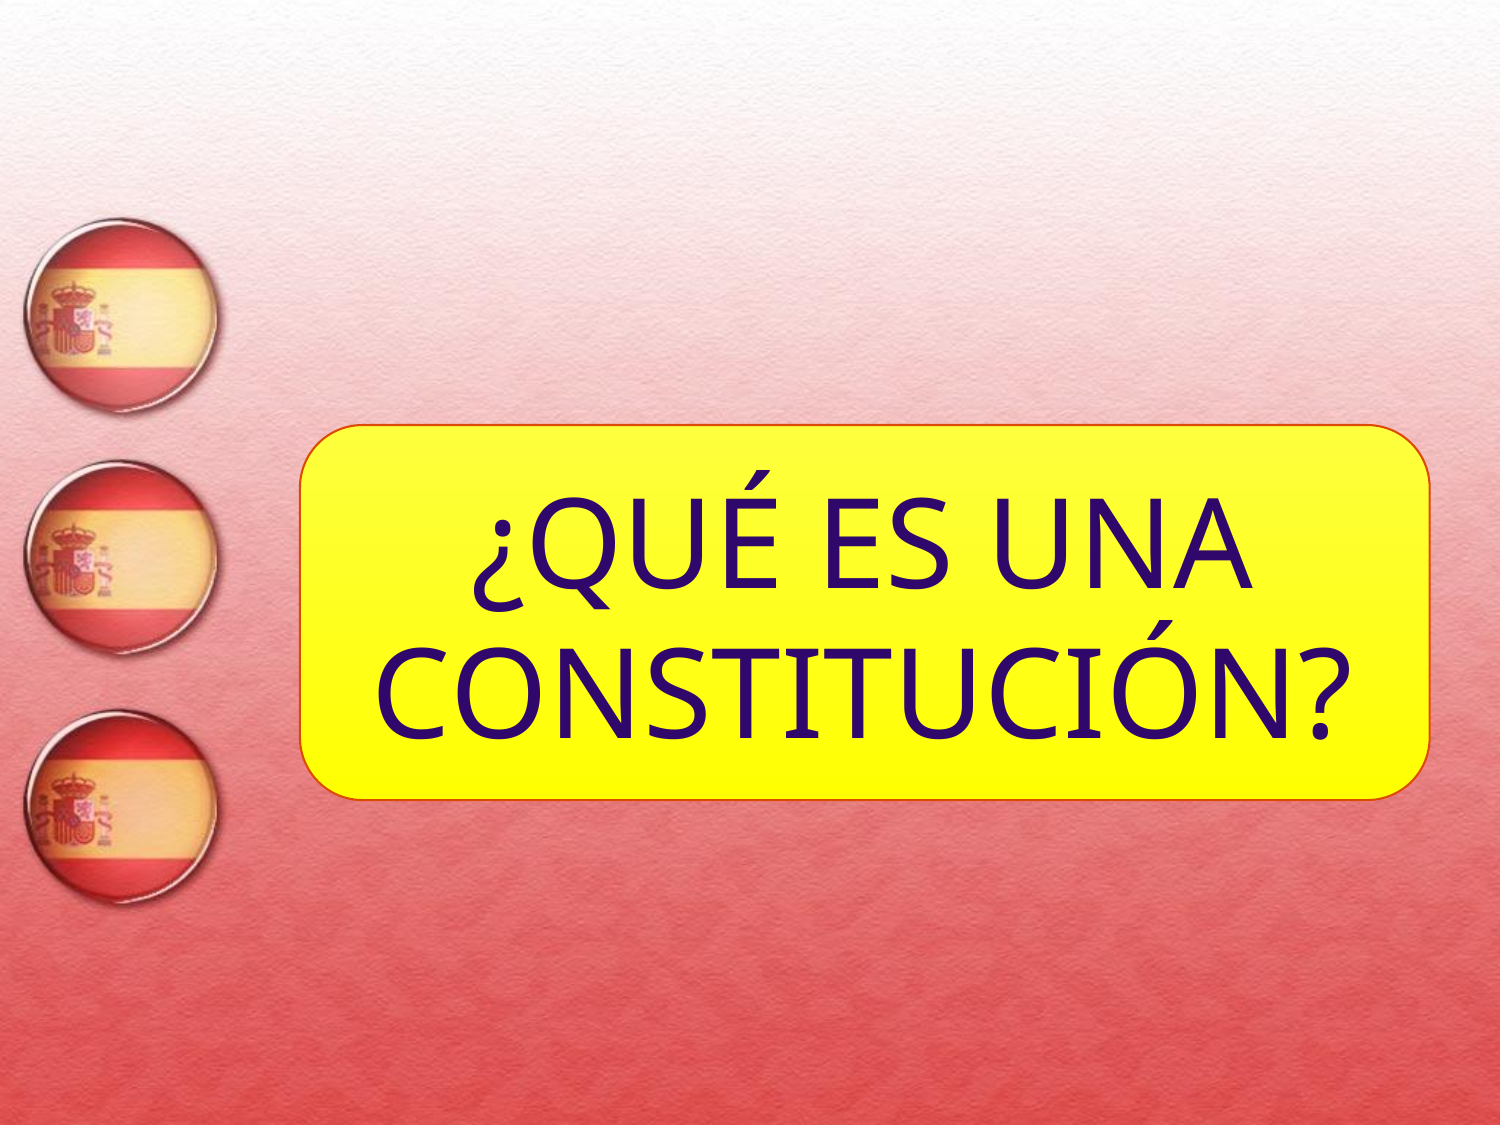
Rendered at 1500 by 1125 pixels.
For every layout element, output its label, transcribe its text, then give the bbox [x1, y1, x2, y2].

text_box [308, 425, 1422, 456]
text_box ¿QUÉ ES UNA CONSTITUCIÓN? [225, 456, 1500, 644]
text_box [299, 644, 1430, 801]
picture [0, 0, 1500, 1125]
